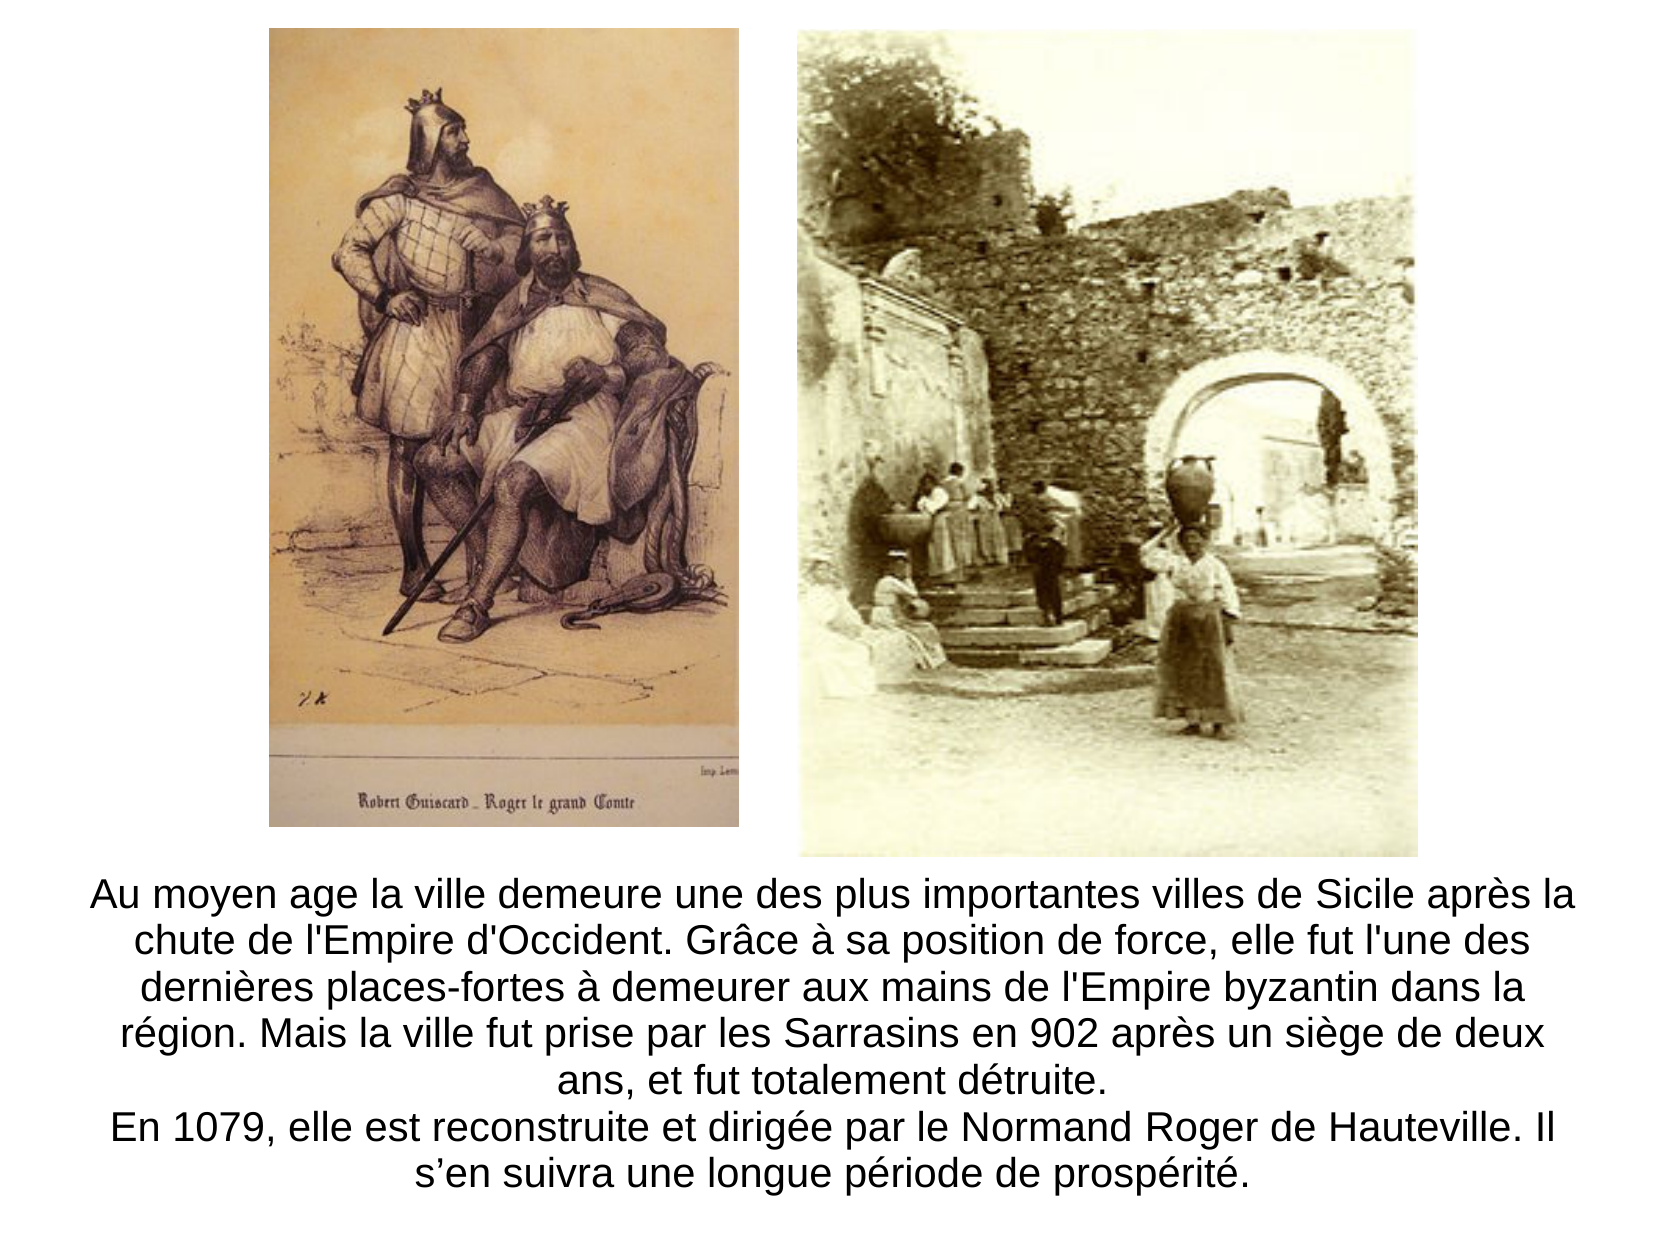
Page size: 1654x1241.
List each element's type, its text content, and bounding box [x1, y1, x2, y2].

picture [269, 28, 739, 827]
subtitle Au moyen age la ville demeure une des plus importantes villes de Sicile après la chute de l'Empire d'Occident. Grâce à sa position de force, elle fut l'une des dernières places-fortes à demeurer aux mains de l'Empire byzantin dans la région. Mais la ville fut prise par les Sarrasins en 902 après un siège de deux ans, et fut totalement détruite. En 1079, elle est reconstruite et dirigée par le Normand Roger de Hauteville. Il s’en suivra une longue période de prospérité. [88, 856, 1577, 1211]
picture [797, 29, 1418, 857]
